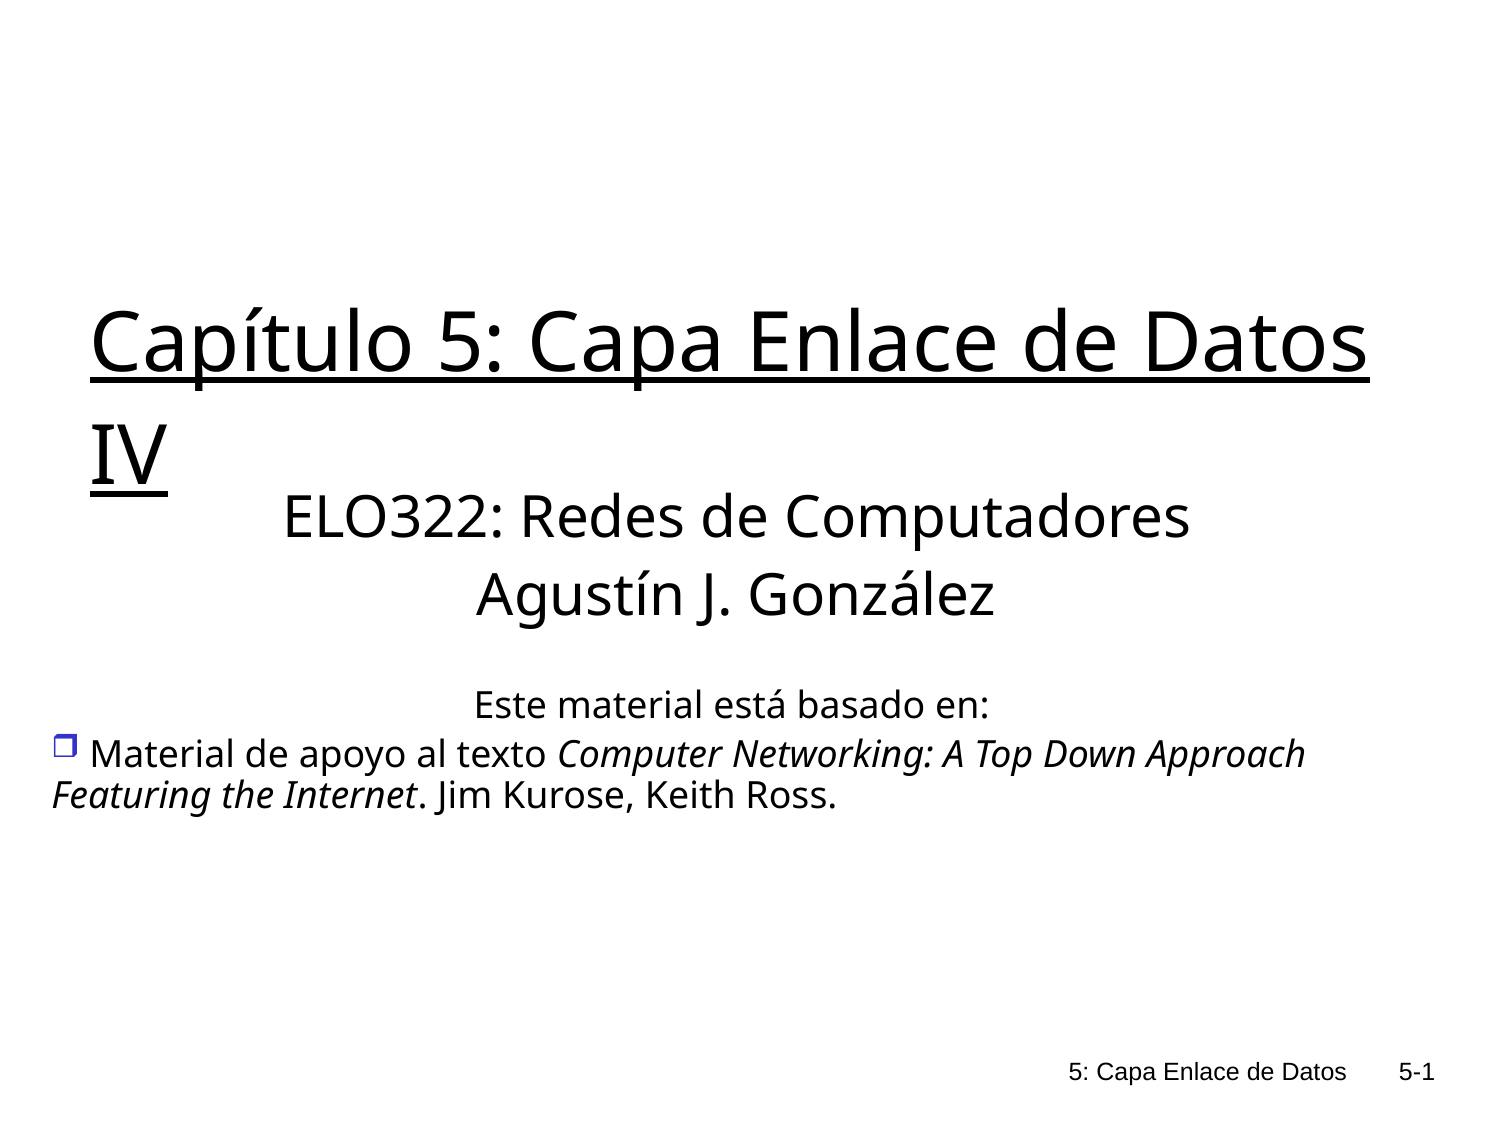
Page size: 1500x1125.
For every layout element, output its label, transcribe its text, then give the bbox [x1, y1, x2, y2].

title Capítulo 5: Capa Enlace de Datos IV [75, 274, 1463, 517]
subtitle ELO322: Redes de Computadores Agustín J. González Este material está basado en: Material de apoyo al texto Computer Networking: A Top Down Approach Featuring the Internet. Jim Kurose, Keith Ross. [36, 479, 1437, 1038]
